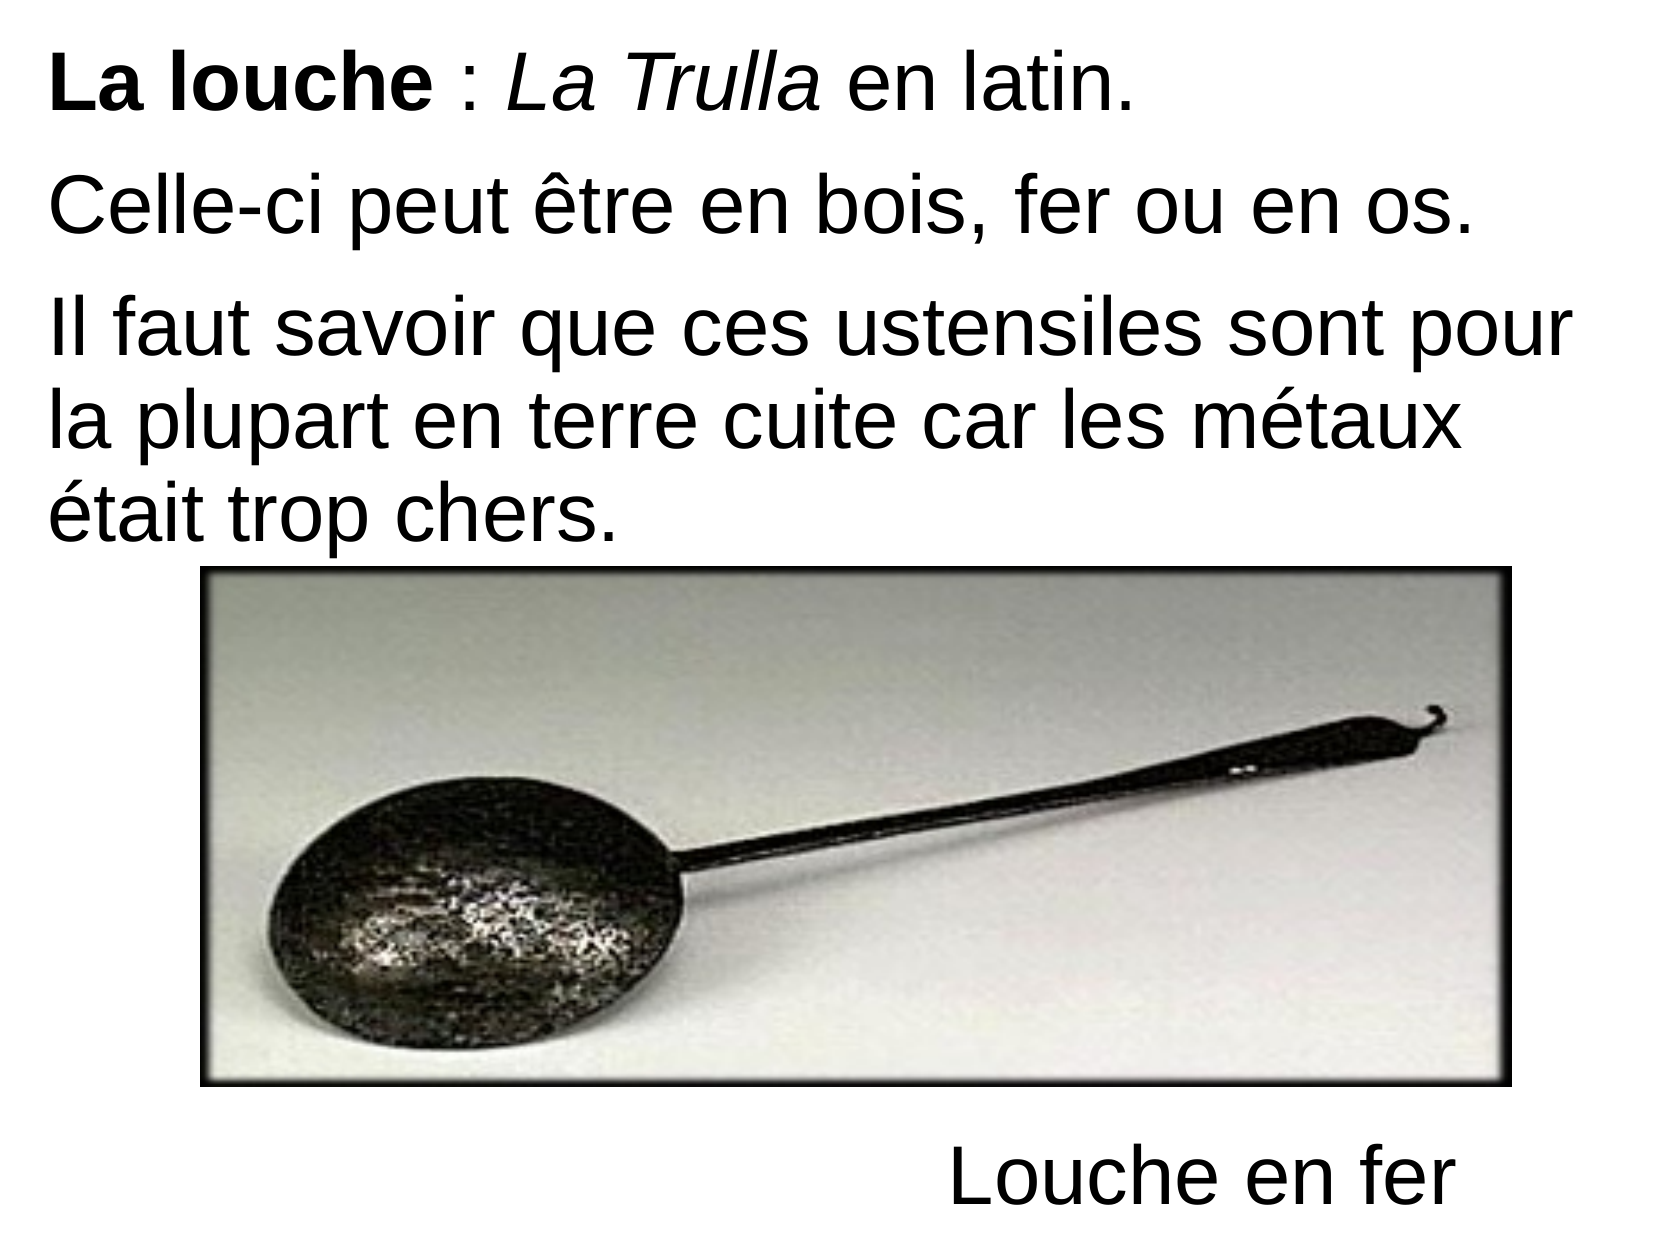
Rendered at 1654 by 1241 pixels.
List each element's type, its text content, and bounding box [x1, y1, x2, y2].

picture [200, 566, 1512, 1087]
text_box Louche en fer [933, 1122, 1548, 1230]
list La louche : La Trulla en latin. Celle-ci peut être en bois, fer ou en os. Il faut savoir que ces ustensiles sont pour la plupart en terre cuite car les métaux était trop chers. [47, 35, 1583, 792]
